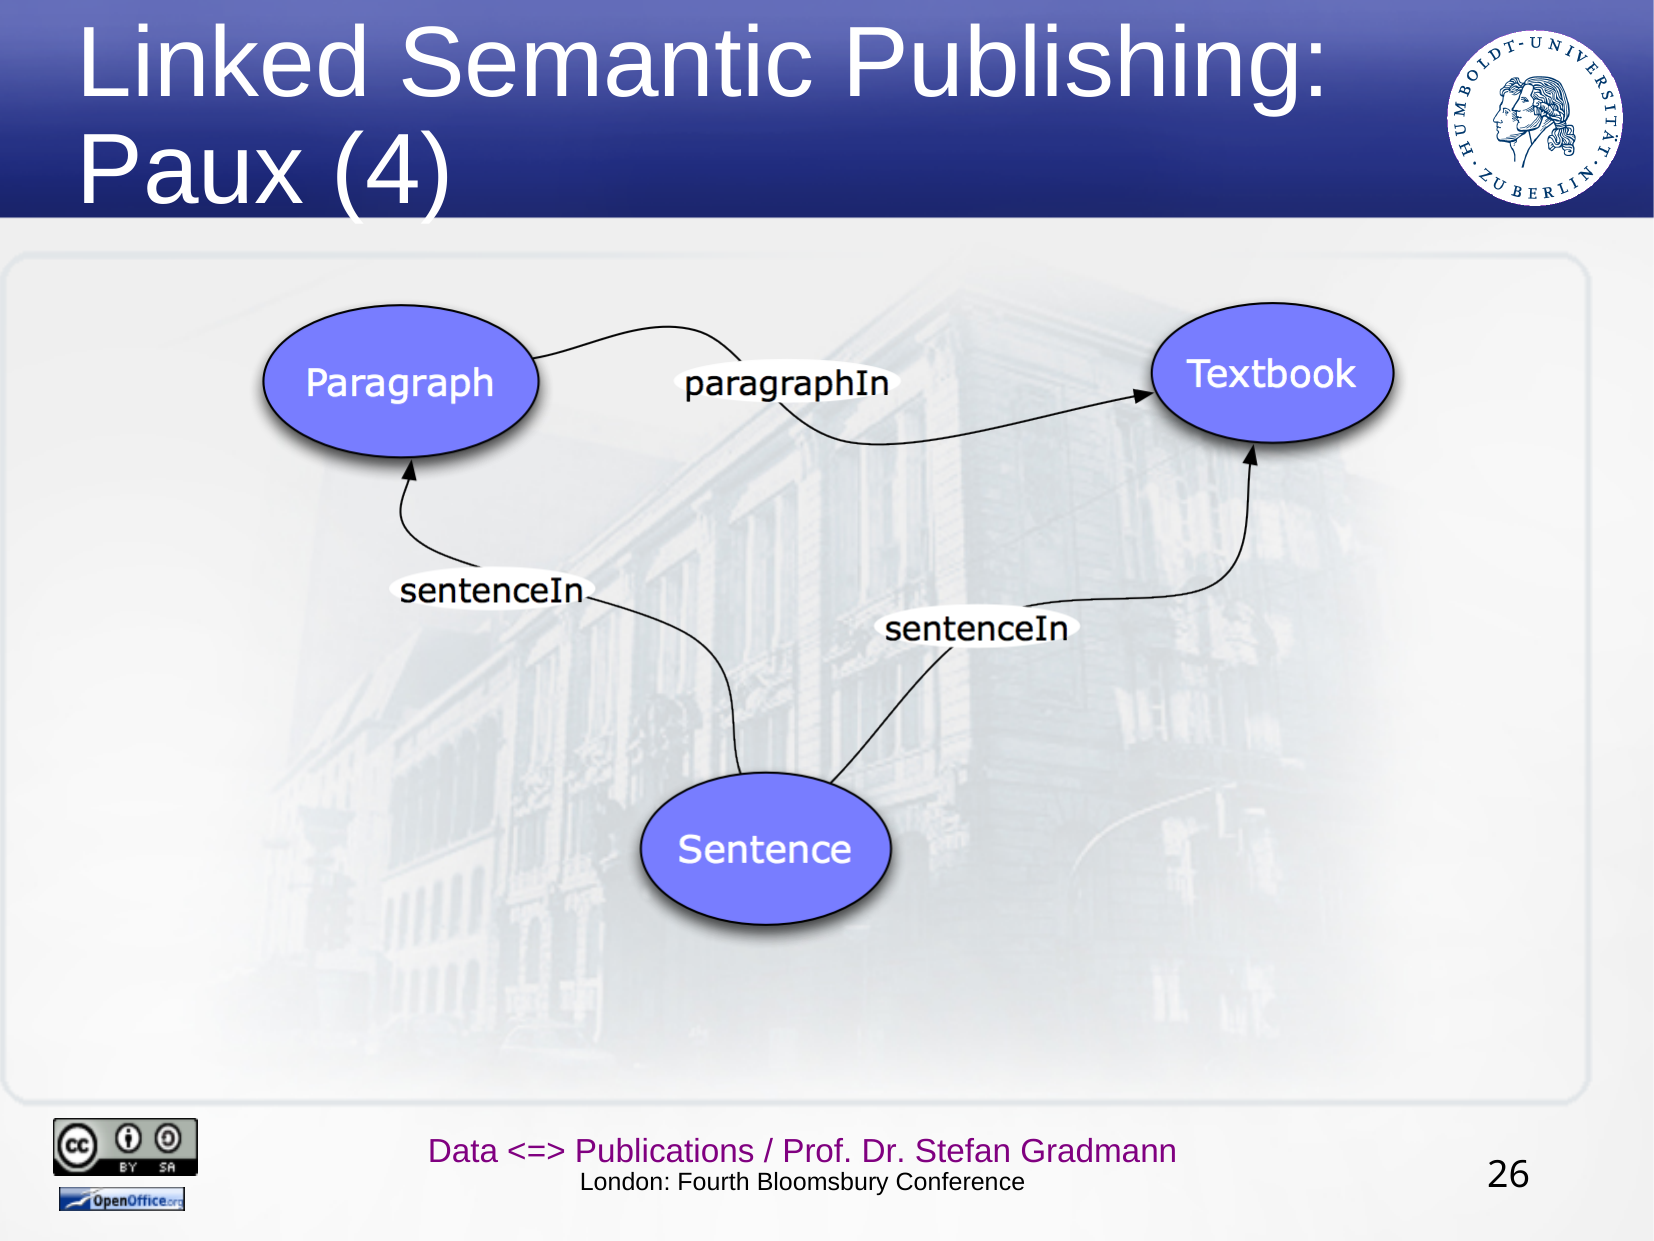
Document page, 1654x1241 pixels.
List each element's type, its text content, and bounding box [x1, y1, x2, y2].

picture [0, 0, 1654, 1241]
title Linked Semantic Publishing: Paux (4) [76, 0, 1554, 236]
